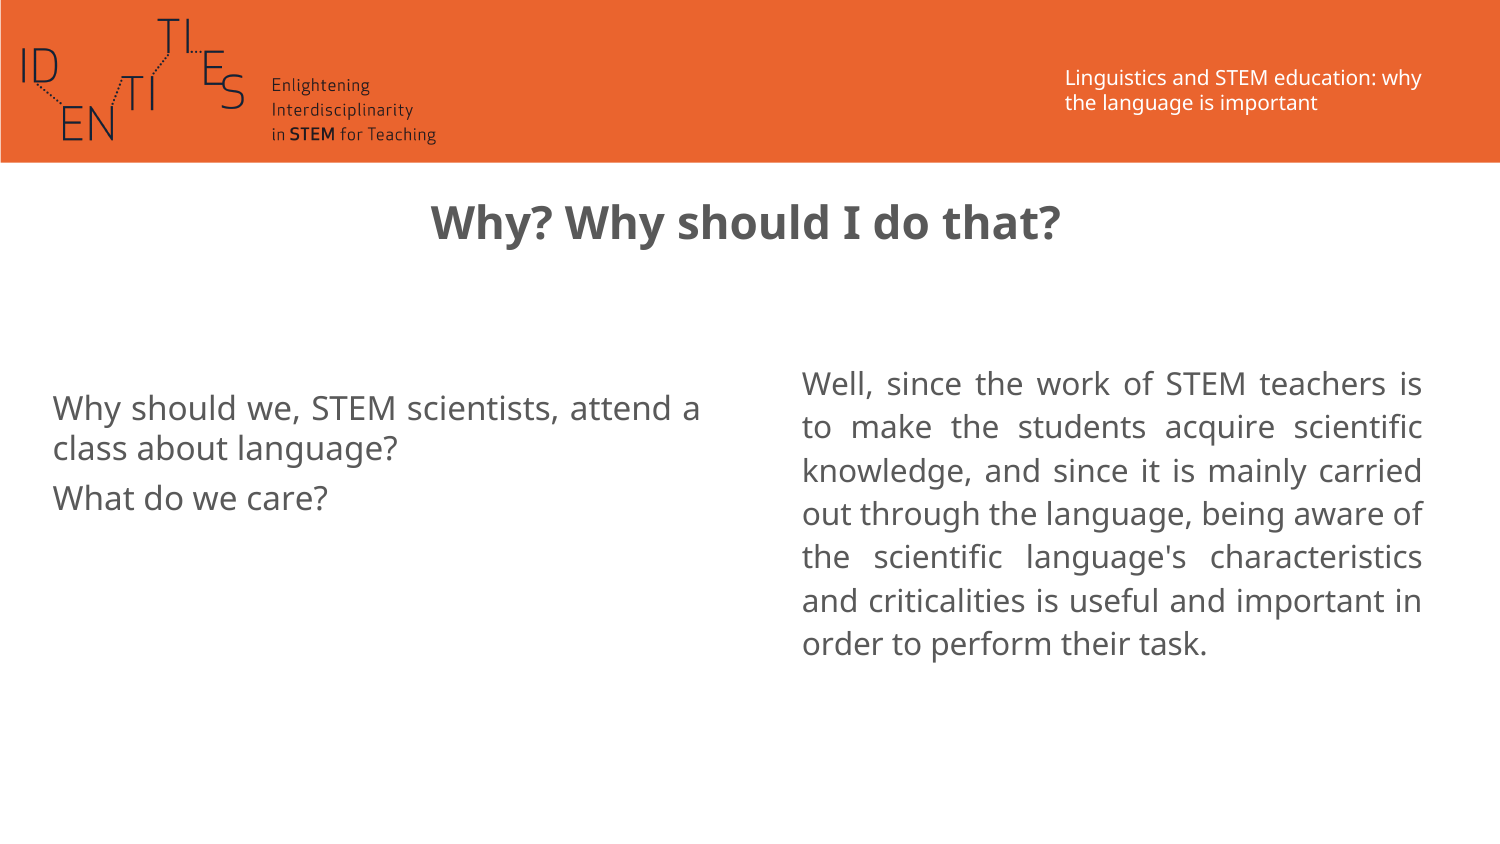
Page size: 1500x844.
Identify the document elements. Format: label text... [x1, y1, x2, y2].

list Well, since the work of STEM teachers is to make the students acquire scientific knowledge, and since it is mainly carried out through the language, being aware of the scientific language's characteristics and criticalities is useful and important in order to perform their task. [786, 350, 1439, 706]
text_box [0, 0, 1500, 163]
list Why should we, STEM scientists, attend a class about language? What do we care? [37, 330, 751, 555]
text_box Why? Why should I do that? [394, 178, 1098, 265]
picture [22, 15, 436, 148]
text_box Linguistics and STEM education: why the language is important [1049, 57, 1472, 164]
